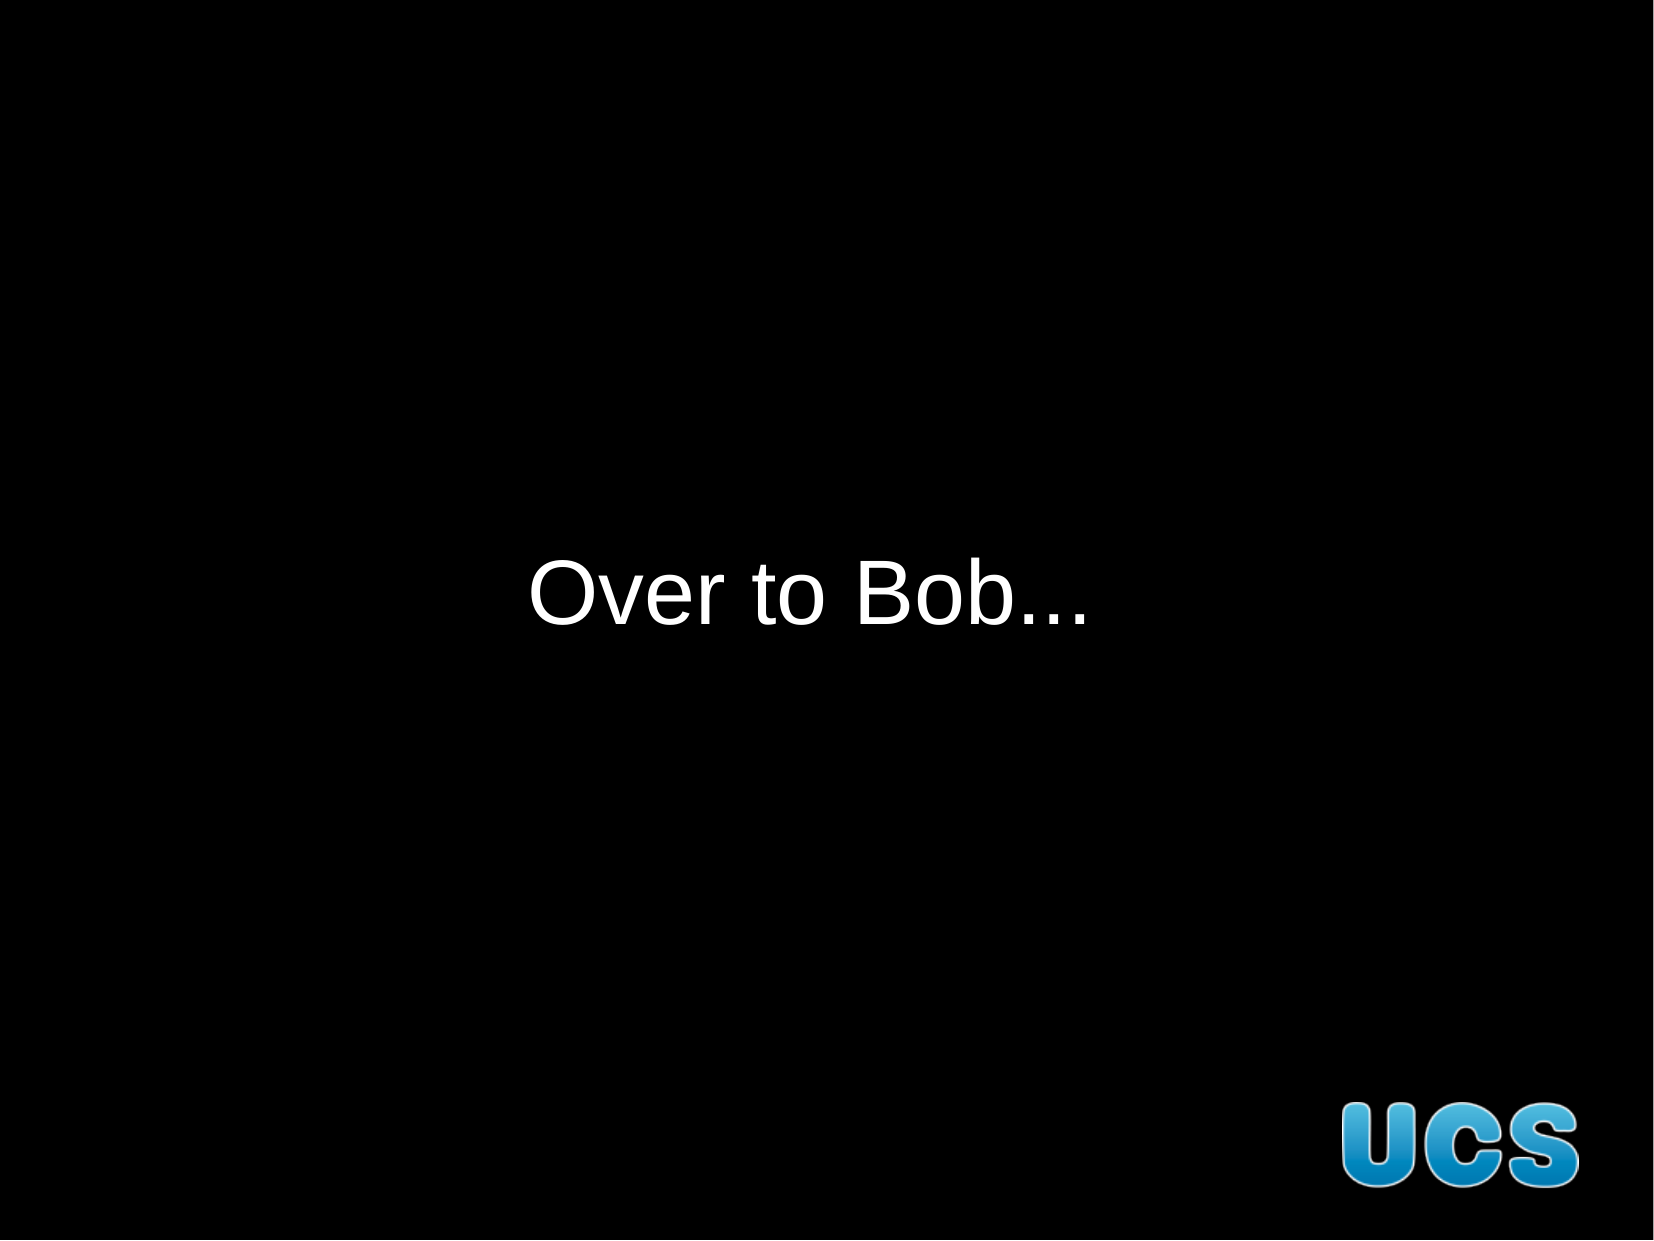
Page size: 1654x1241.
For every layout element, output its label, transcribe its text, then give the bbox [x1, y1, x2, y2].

text_box Over to Bob... [484, 535, 1137, 684]
picture [1342, 1102, 1579, 1190]
